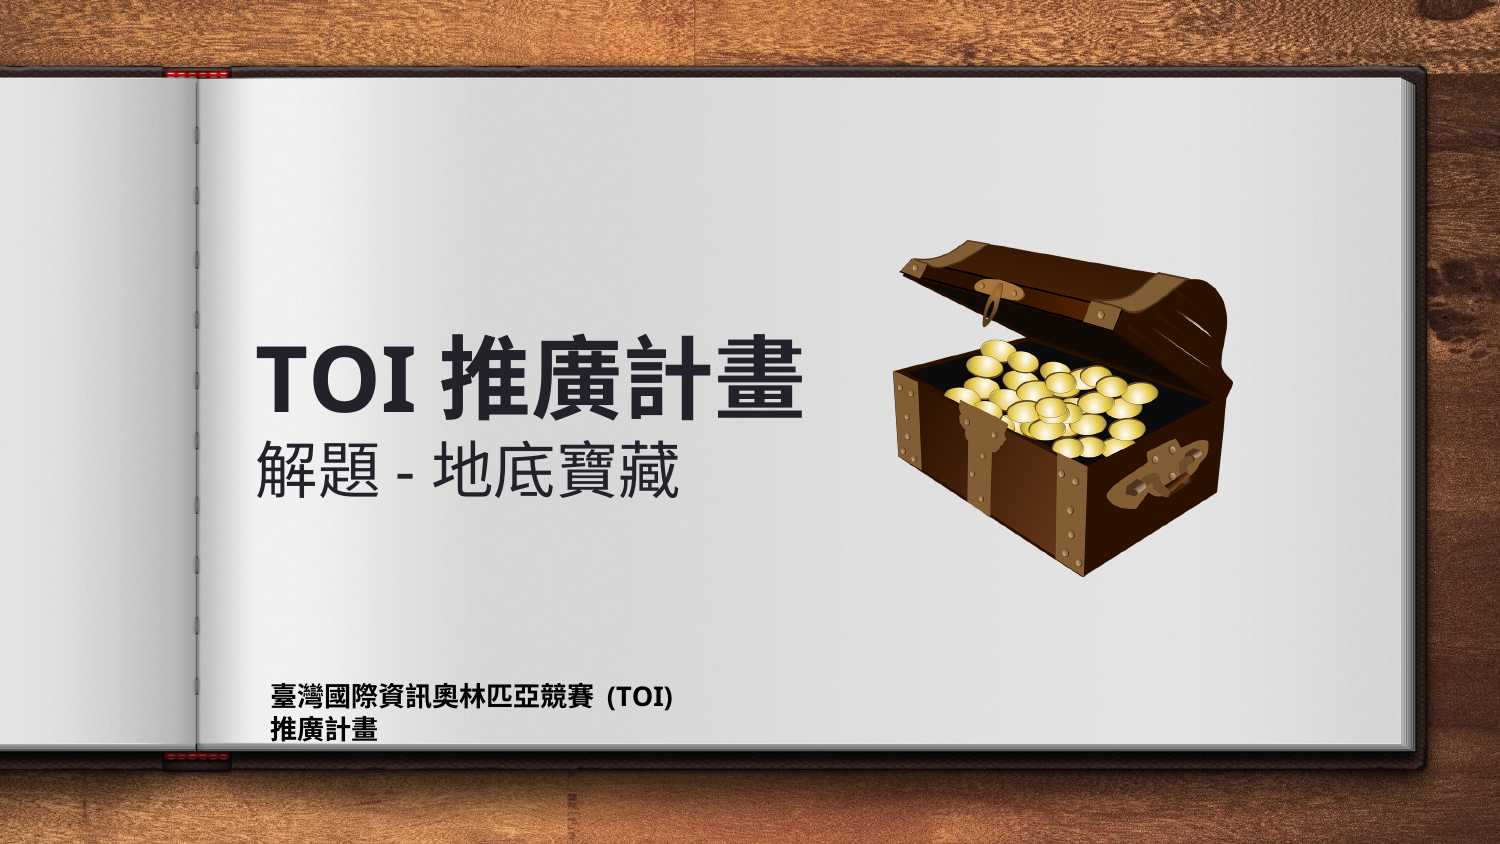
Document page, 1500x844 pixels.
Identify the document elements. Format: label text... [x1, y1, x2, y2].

text_box TOI推廣計畫 解題-地底寶藏 [240, 262, 893, 565]
picture [893, 237, 1233, 577]
